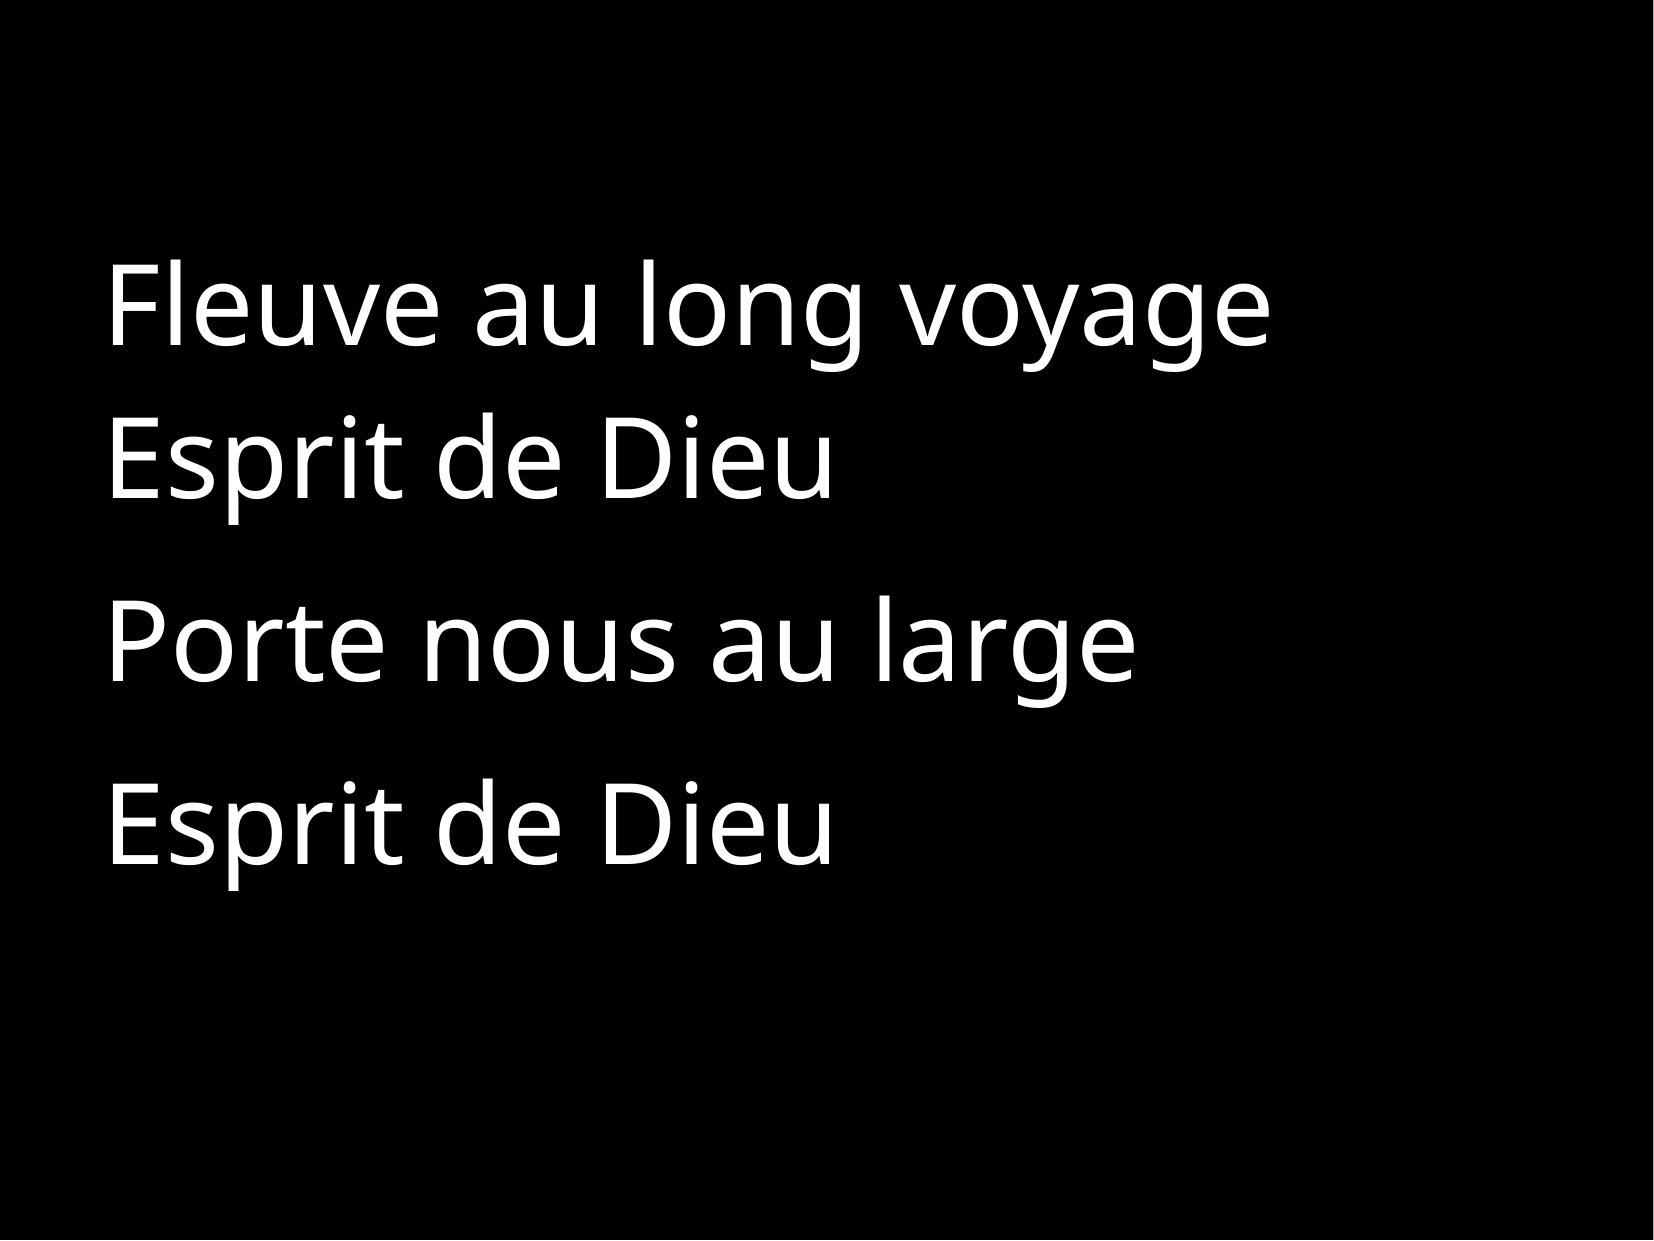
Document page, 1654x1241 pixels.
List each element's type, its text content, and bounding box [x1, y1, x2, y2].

list Fleuve au long voyage Esprit de Dieu Porte nous au large Esprit de Dieu [32, 42, 1490, 1083]
